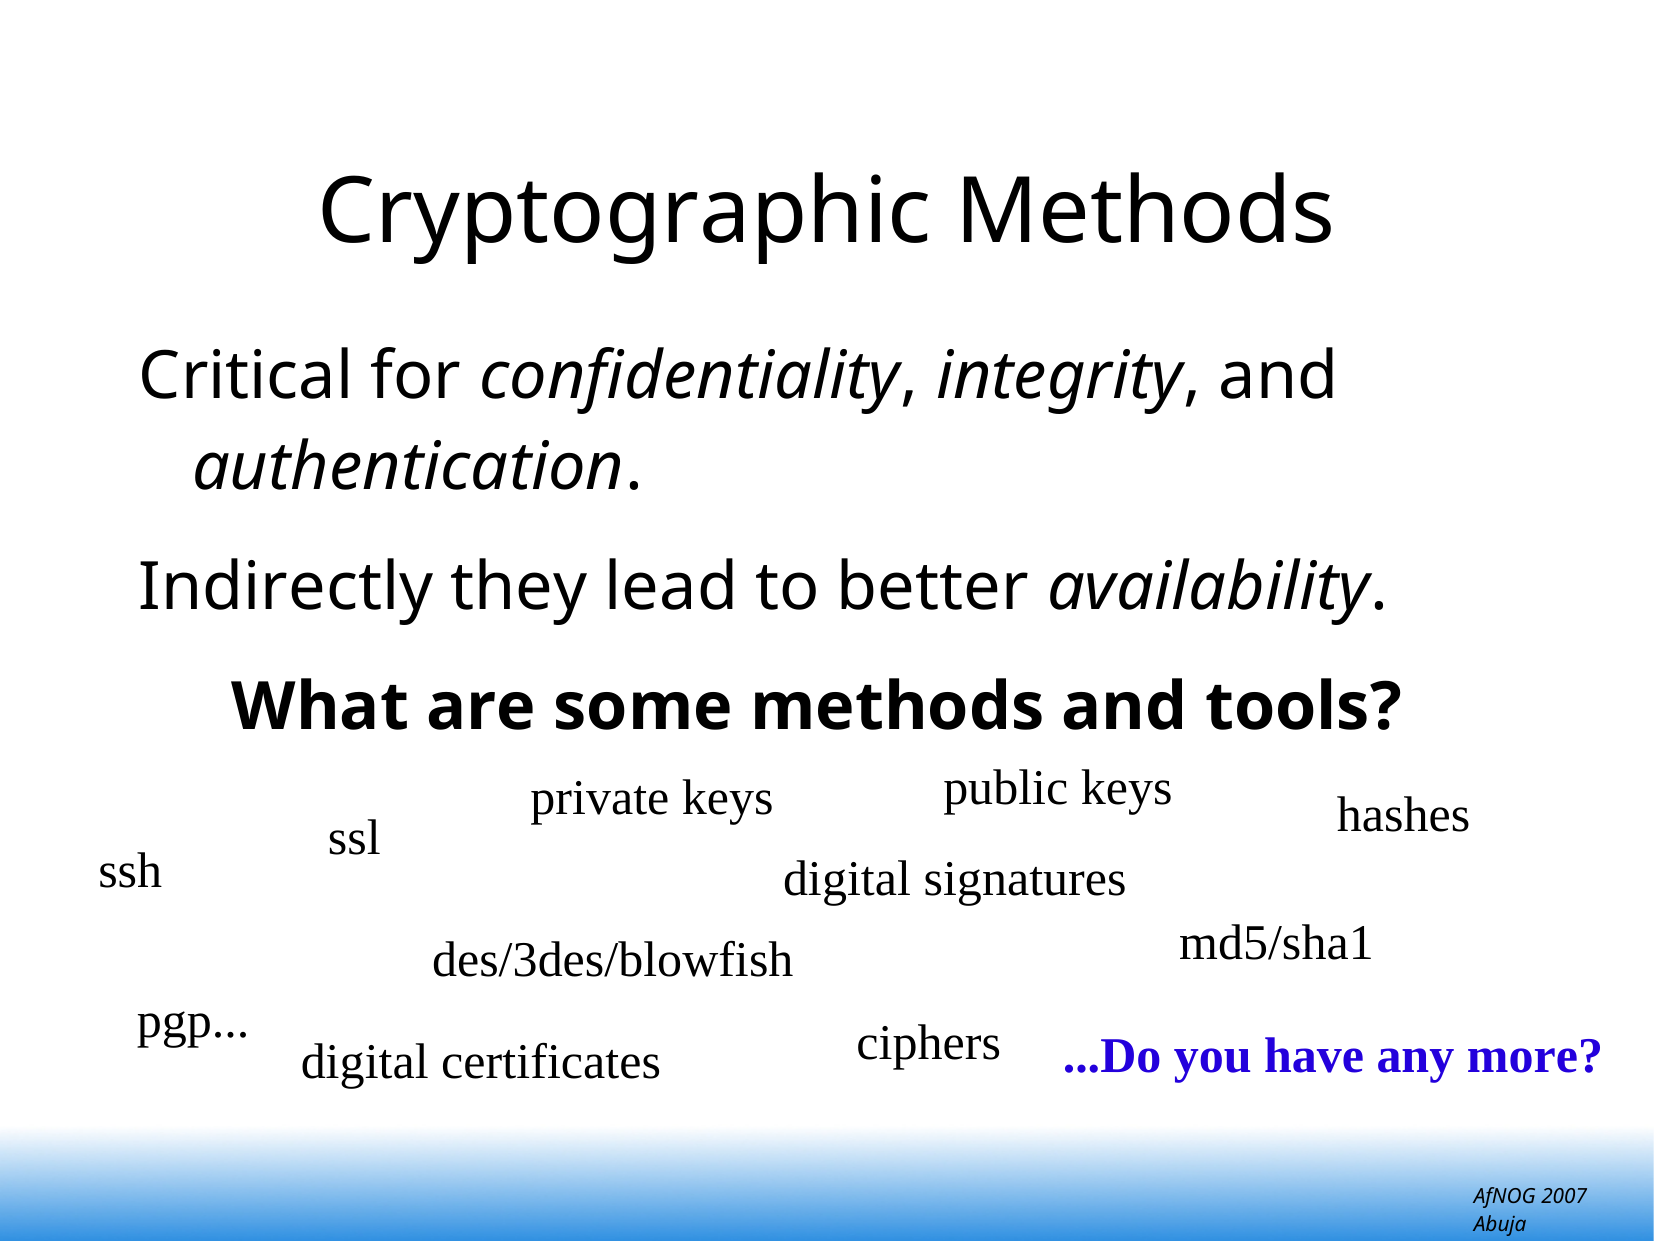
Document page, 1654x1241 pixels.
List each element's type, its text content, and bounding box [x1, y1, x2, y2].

text_box digital certificates [300, 1033, 708, 1104]
text_box public keys [943, 759, 1173, 830]
text_box ssl [327, 810, 463, 880]
list Critical for confidentiality, integrity, and authentication. Indirectly they lead to better availability. What are some methods and tools? [121, 327, 1534, 724]
text_box private keys [530, 769, 775, 839]
text_box md5/sha1 [1179, 914, 1374, 985]
text_box hashes [1336, 787, 1471, 857]
picture [0, 1124, 1654, 1241]
text_box pgp... [136, 993, 250, 1063]
text_box ciphers [856, 1014, 1048, 1084]
text_box ...Do you have any more? [1062, 1028, 1604, 1104]
text_box ssh [98, 842, 224, 913]
text_box des/3des/blowfish [432, 931, 794, 1002]
text_box digital signatures [783, 850, 1128, 921]
title Cryptographic Methods [121, 102, 1534, 311]
